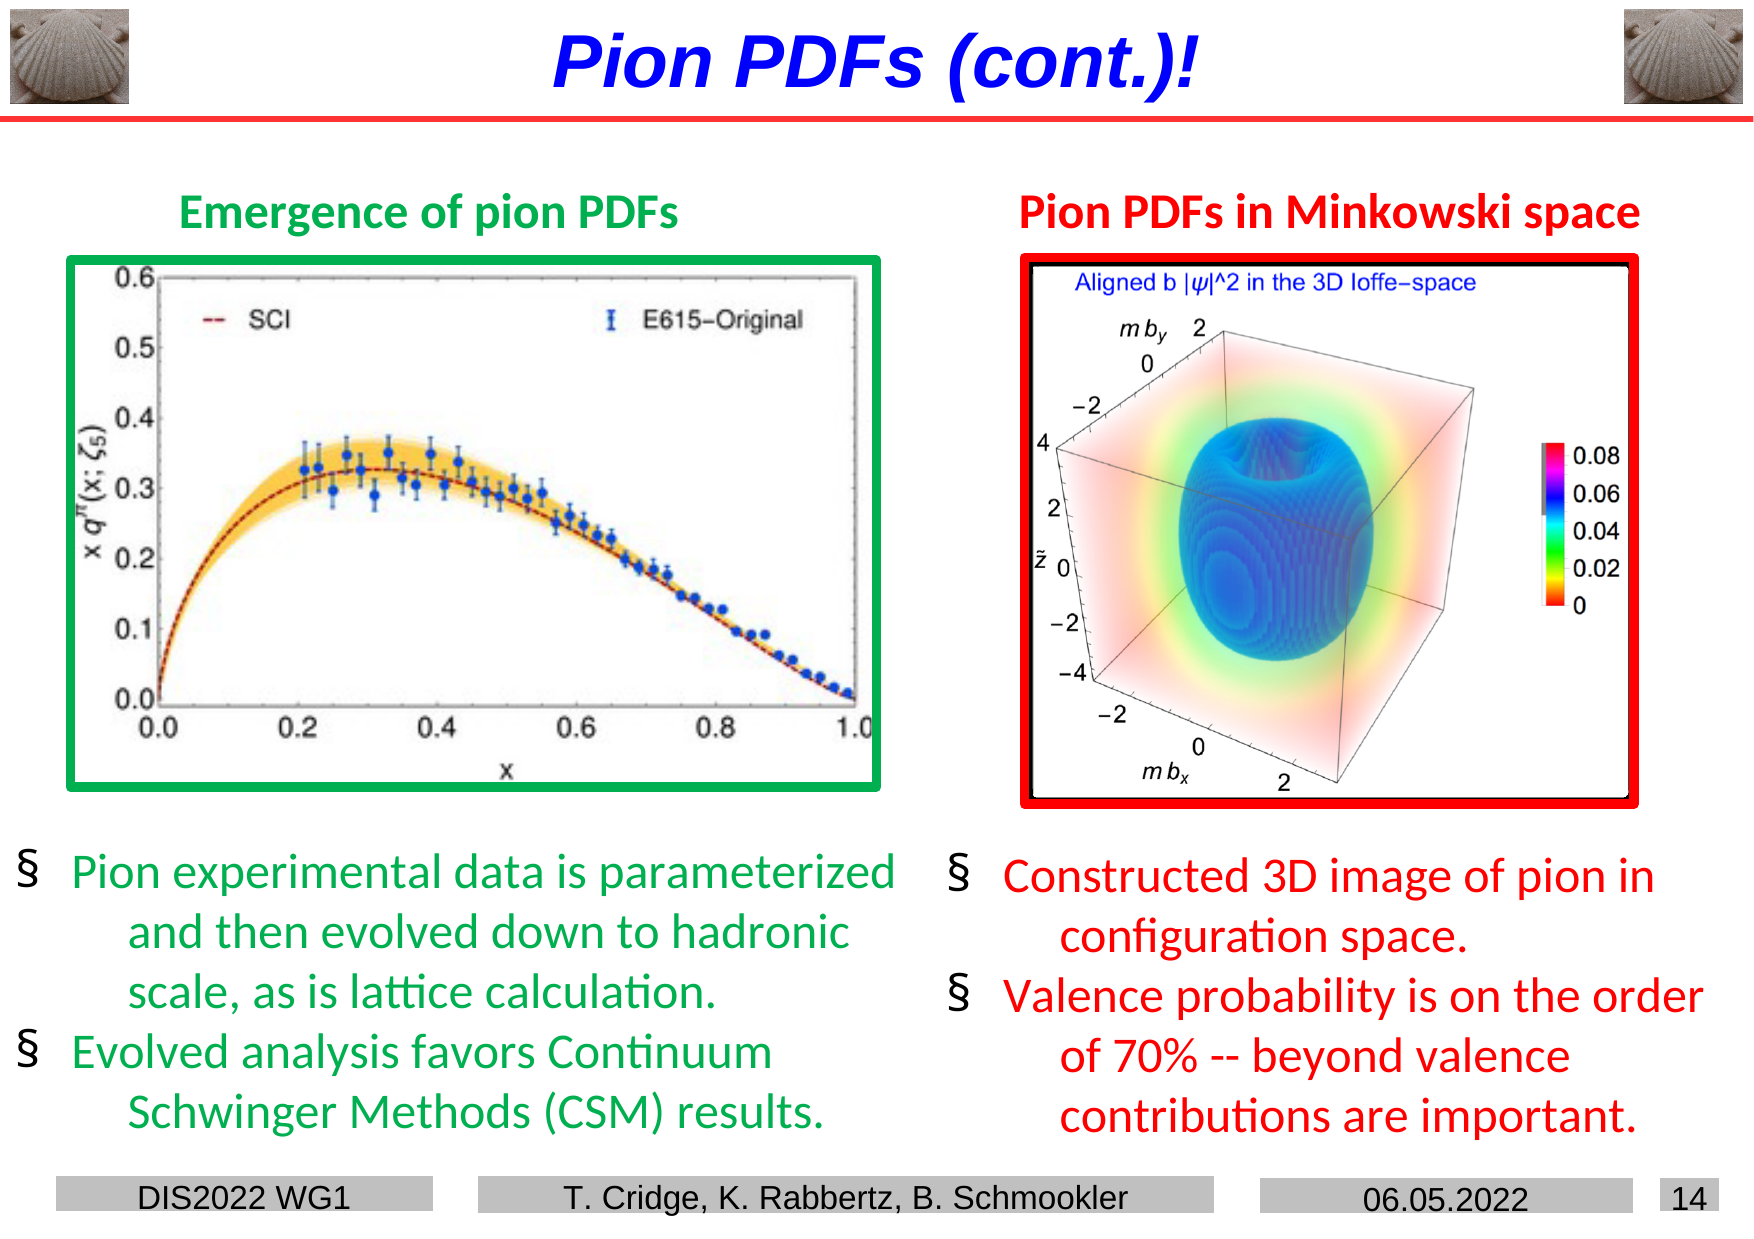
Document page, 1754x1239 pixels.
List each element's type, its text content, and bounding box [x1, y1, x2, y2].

picture [1029, 262, 1630, 800]
picture [1624, 9, 1743, 104]
text_box Constructed 3D image of pion in configuration space. Valence probability is on the order of 70% -- beyond valence contributions are important. [931, 834, 1729, 1153]
picture [10, 9, 129, 104]
picture [74, 264, 872, 783]
text_box Pion experimental data is parameterized and then evolved down to hadronic scale, as is lattice calculation. Evolved analysis favors Continuum Schwinger Methods (CSM) results. [0, 830, 932, 1149]
title Pion PDFs (cont.)! [124, 12, 1630, 104]
text_box Pion PDFs in Minkowski space [993, 170, 1667, 247]
text_box Emergence of pion PDFs [0, 170, 858, 247]
